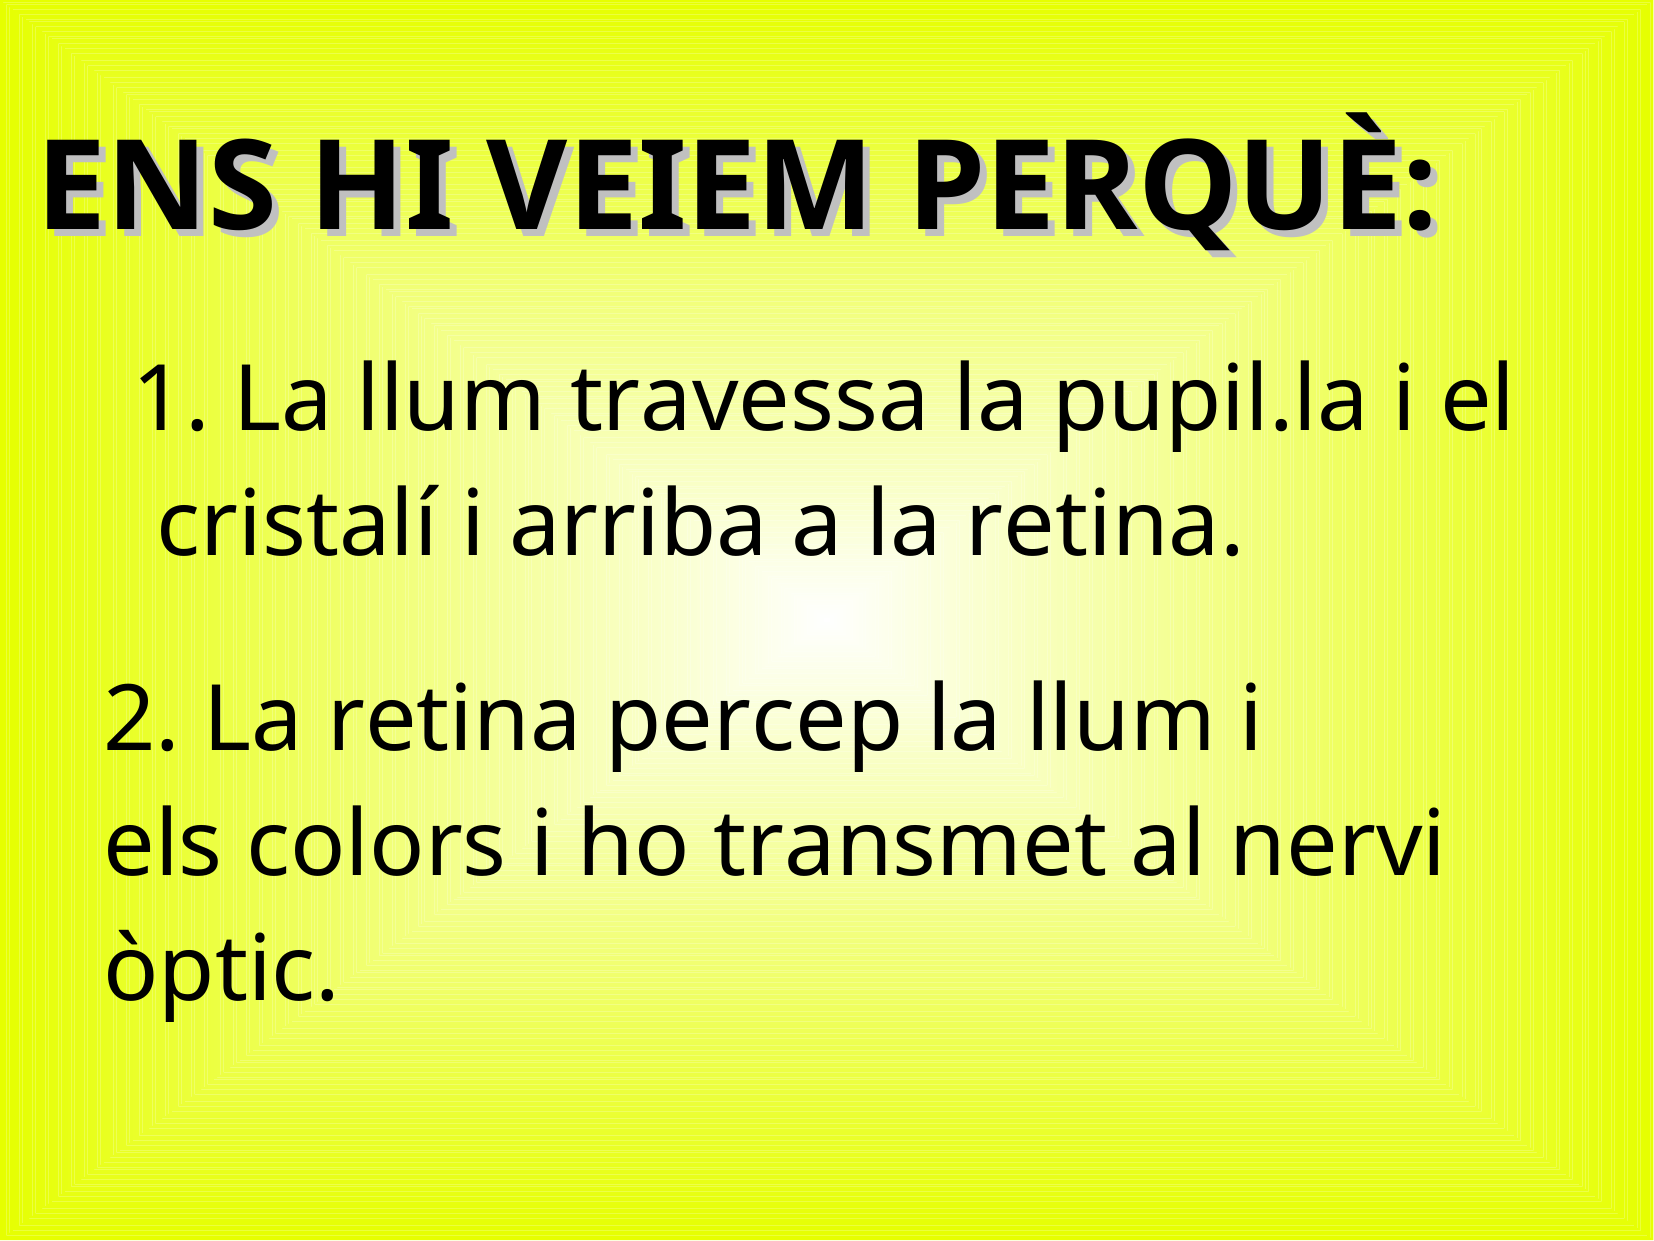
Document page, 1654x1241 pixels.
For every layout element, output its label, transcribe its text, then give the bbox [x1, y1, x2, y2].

text_box ENS HI VEIEM PERQUÈ: [22, 88, 1654, 278]
text_box 1. La llum travessa la pupil.la i el cristalí i arriba a la retina. [118, 324, 1503, 596]
text_box 2. La retina percep la llum i els colors i ho transmet al nervi òptic. [88, 645, 1493, 1044]
